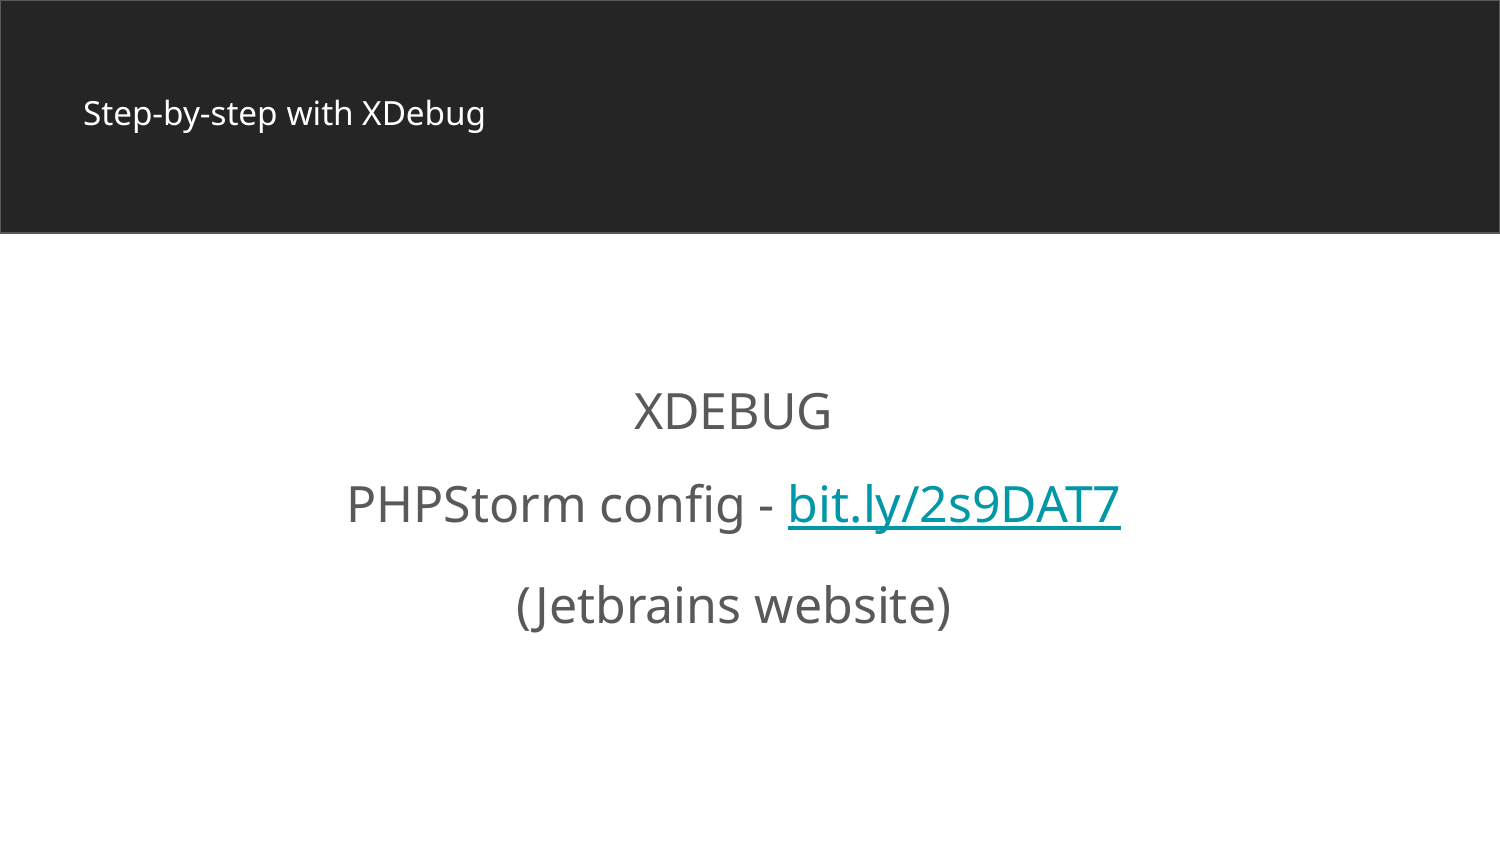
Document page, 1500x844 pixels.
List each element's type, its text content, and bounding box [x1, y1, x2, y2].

list XDEBUG PHPStorm config - bit.ly/2s9DAT7 (Jetbrains website) [252, 364, 1215, 682]
text_box [0, 0, 1500, 234]
title Step-by-step with XDebug [68, 56, 1307, 185]
